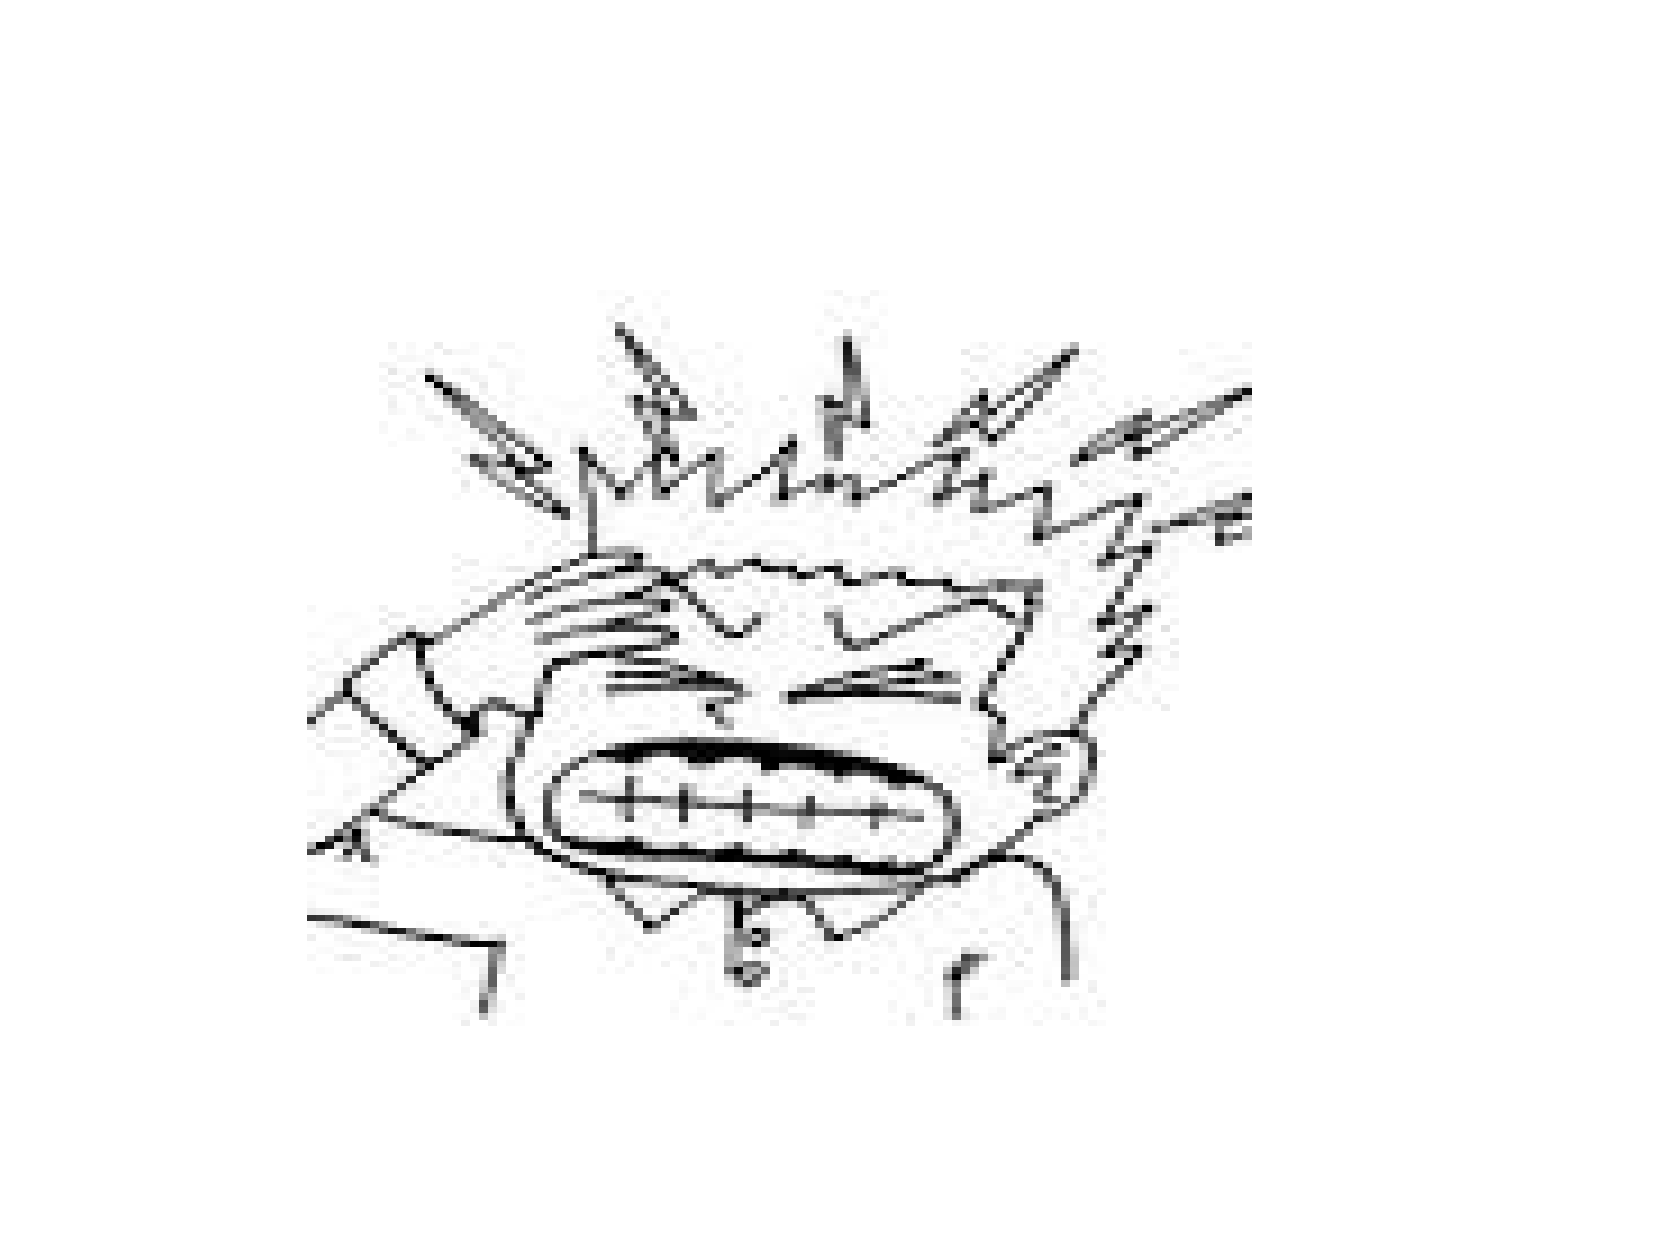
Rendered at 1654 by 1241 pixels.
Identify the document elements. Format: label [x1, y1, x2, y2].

picture [307, 290, 1252, 1040]
